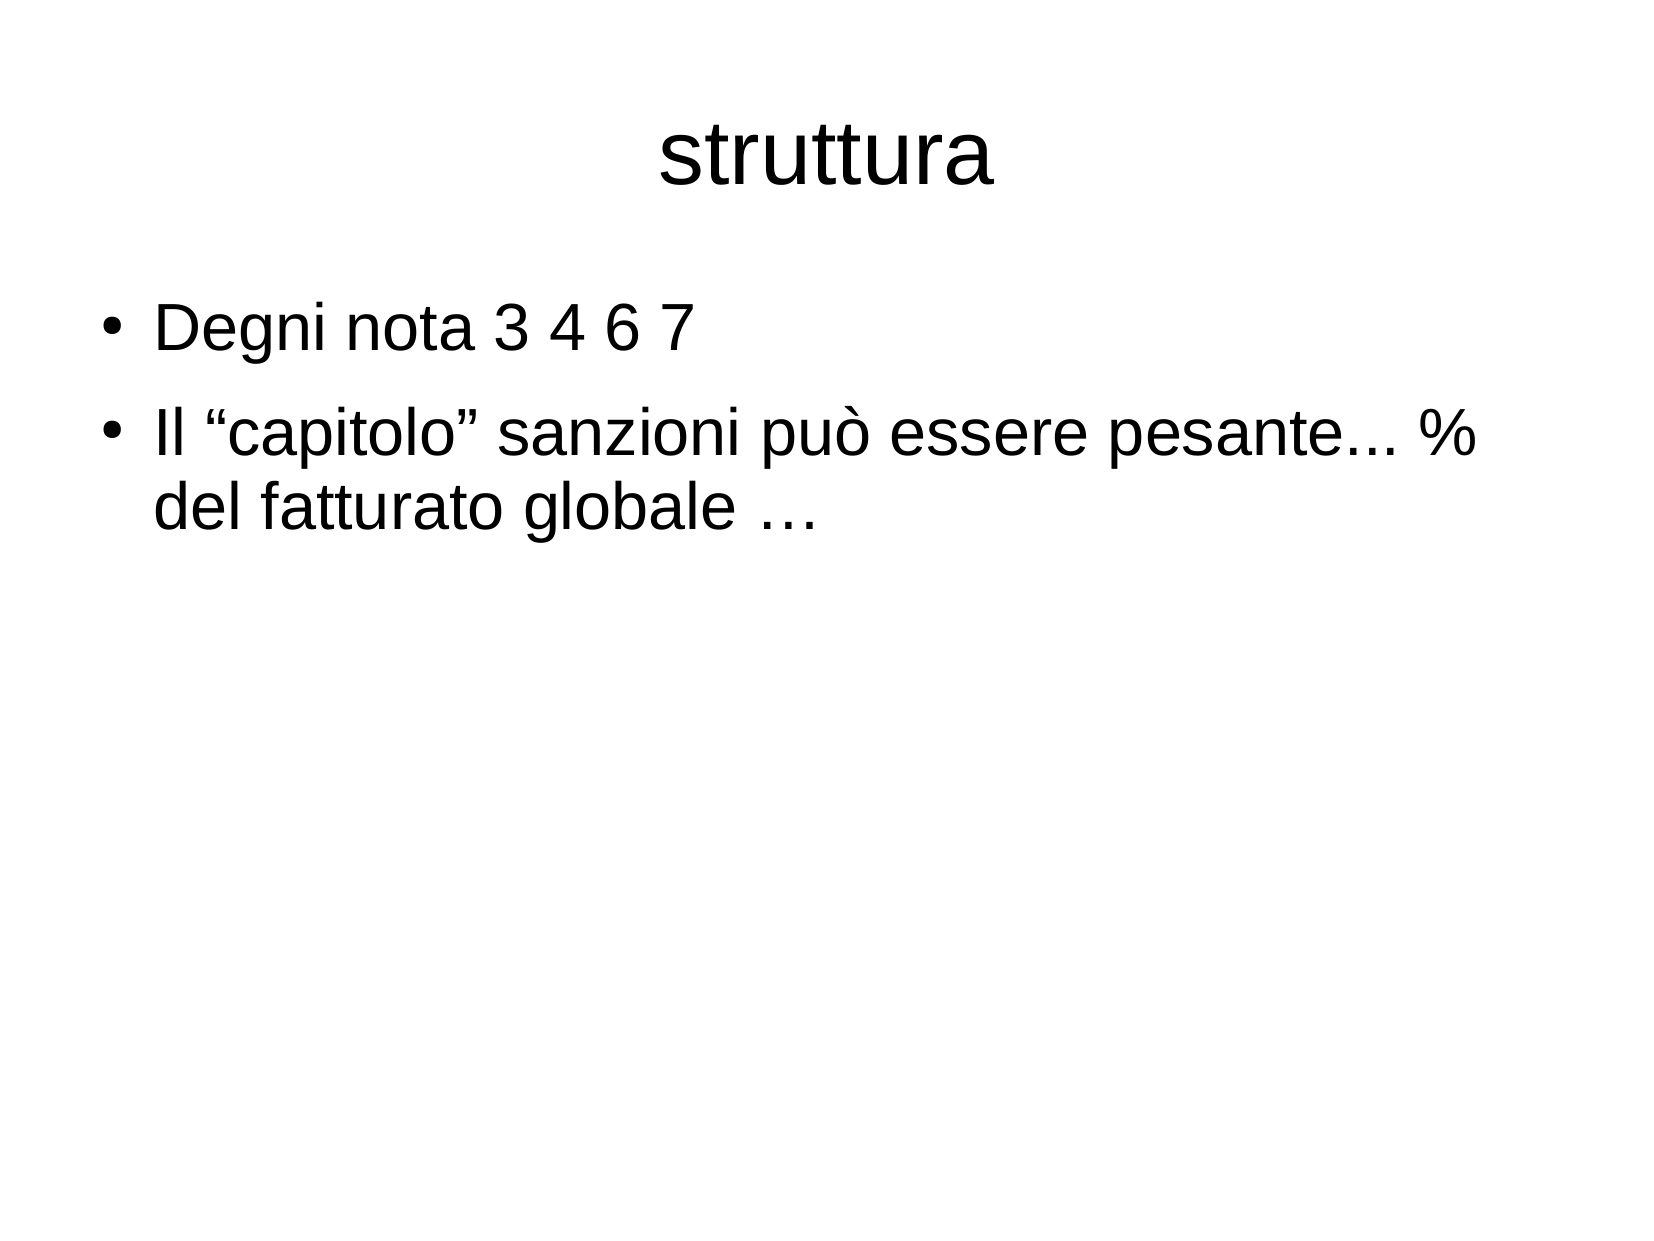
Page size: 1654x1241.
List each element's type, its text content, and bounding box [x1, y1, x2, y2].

title struttura [82, 49, 1571, 257]
list Degni nota 3 4 6 7 Il “capitolo” sanzioni può essere pesante... % del fatturato globale … [82, 290, 1571, 1010]
